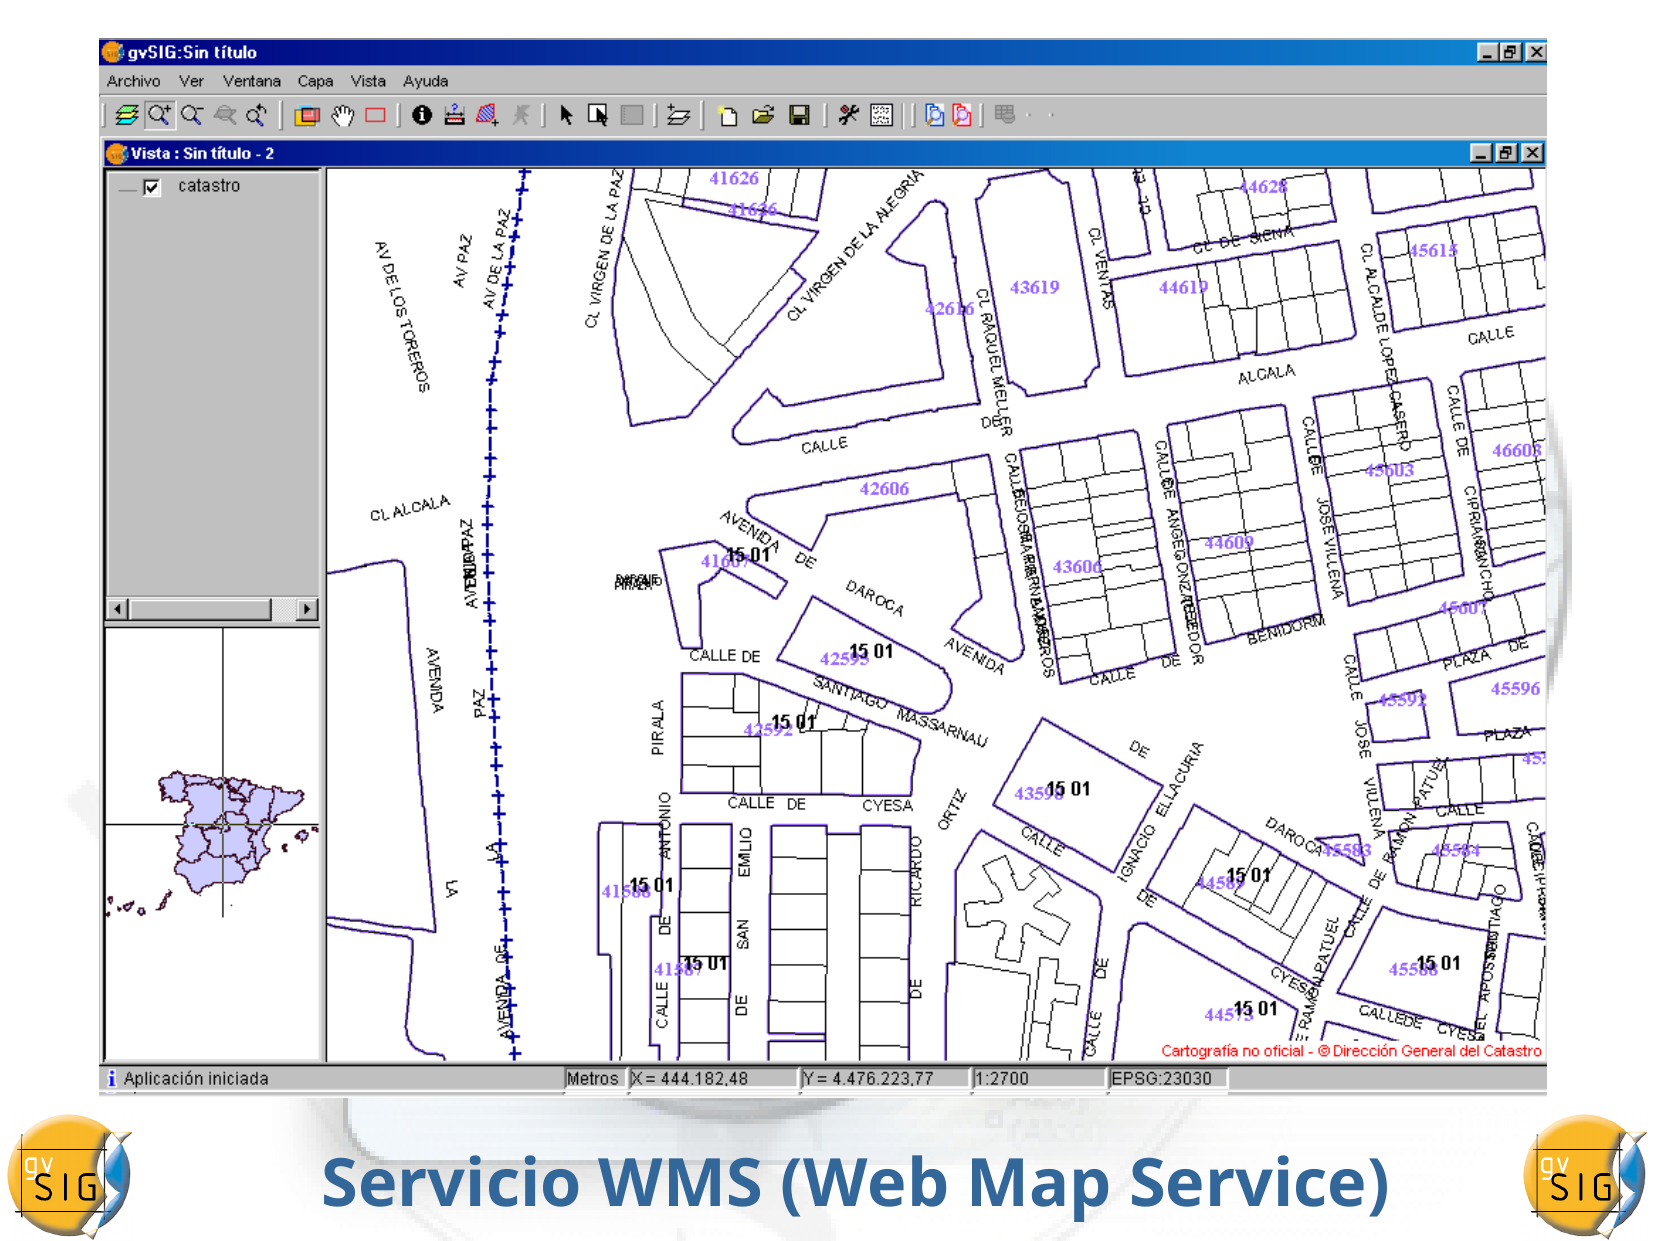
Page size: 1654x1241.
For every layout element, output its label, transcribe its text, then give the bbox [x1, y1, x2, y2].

picture [5, 1113, 133, 1241]
list Servicio WMS (Web Map Service) [265, 1134, 1447, 1229]
picture [1521, 1113, 1648, 1241]
picture [99, 38, 1547, 1098]
